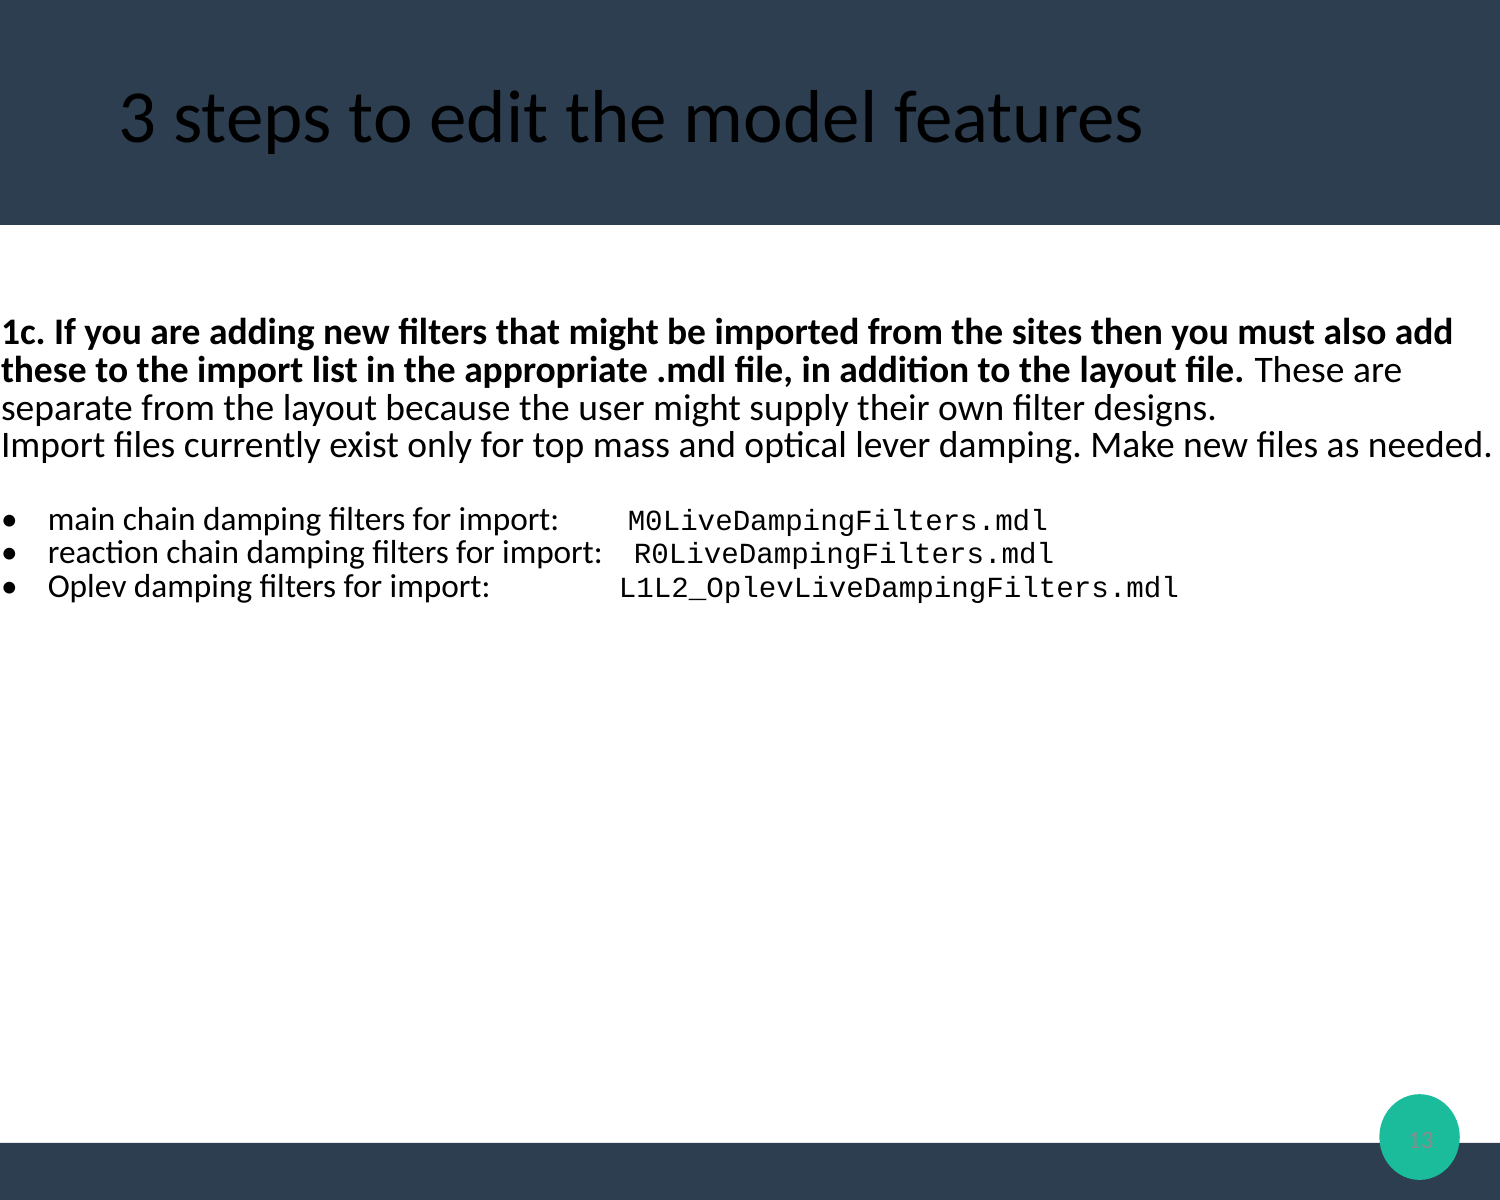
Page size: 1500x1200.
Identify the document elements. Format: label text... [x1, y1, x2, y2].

text_box <number> [1098, 1106, 1449, 1171]
text_box 1c. If you are adding new filters that might be imported from the sites then you must also add these to the import list in the appropriate .mdl file, in addition to the layout file. These are separate from the layout because the user might supply their own filter designs. Import files currently exist only for top mass and optical lever damping. Make new files as needed. main chain damping filters for import: M0LiveDampingFilters.mdl reaction chain damping filters for import: R0LiveDampingFilters.mdl Oplev damping filters for import: L1L2_OplevLiveDampingFilters.mdl [0, 309, 1500, 780]
title 3 steps to edit the model features [118, 47, 1500, 201]
